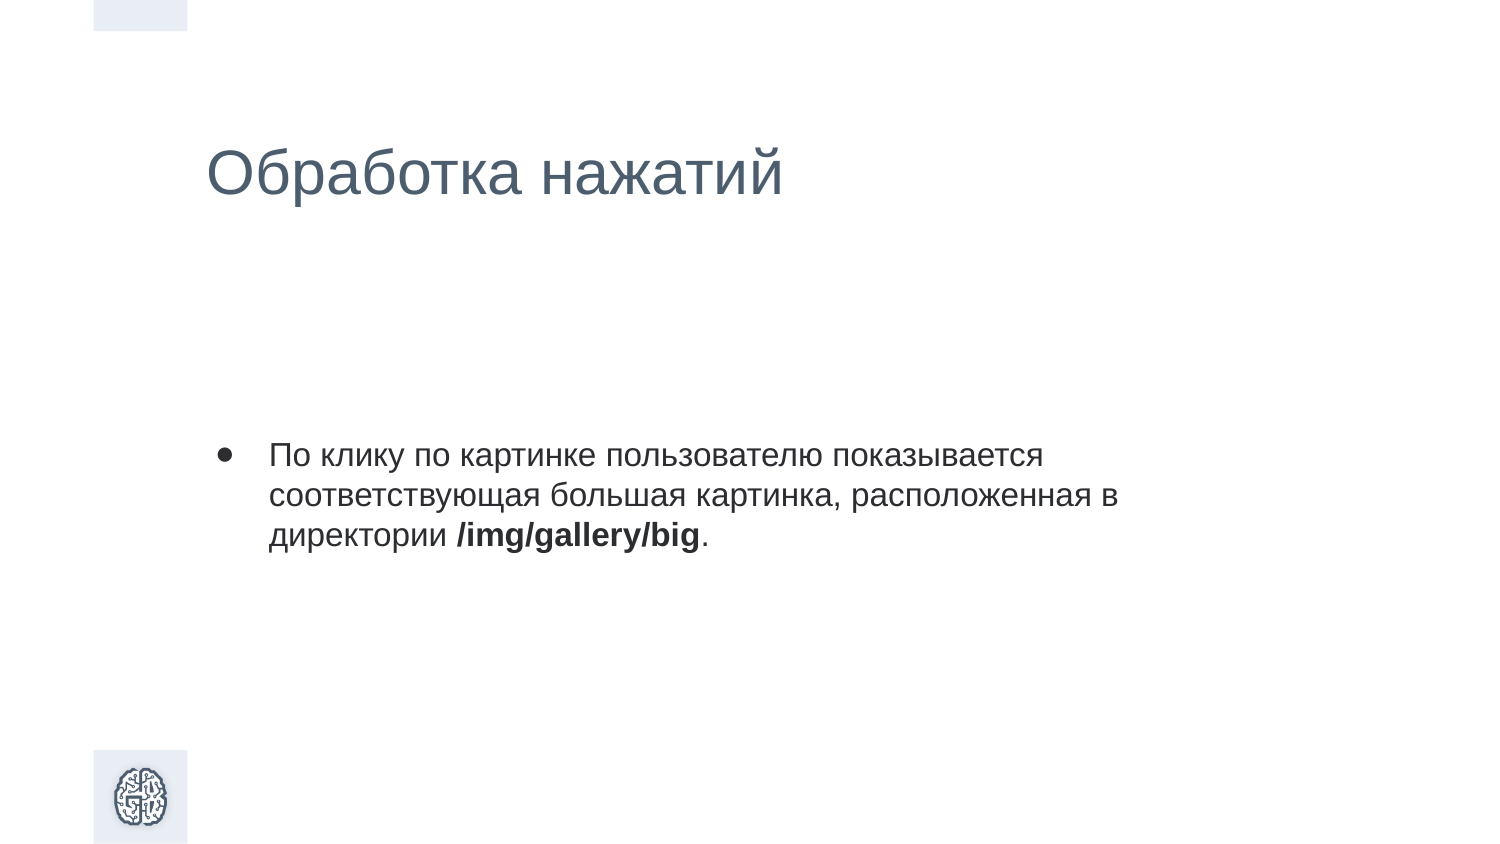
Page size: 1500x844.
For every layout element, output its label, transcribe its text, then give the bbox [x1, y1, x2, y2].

title Обработка нажатий [186, 94, 1311, 244]
picture [106, 760, 175, 834]
text_box По клику по картинке пользователю показывается соответствующая большая картинка, расположенная в директории /img/gallery/big. [186, 318, 1311, 668]
